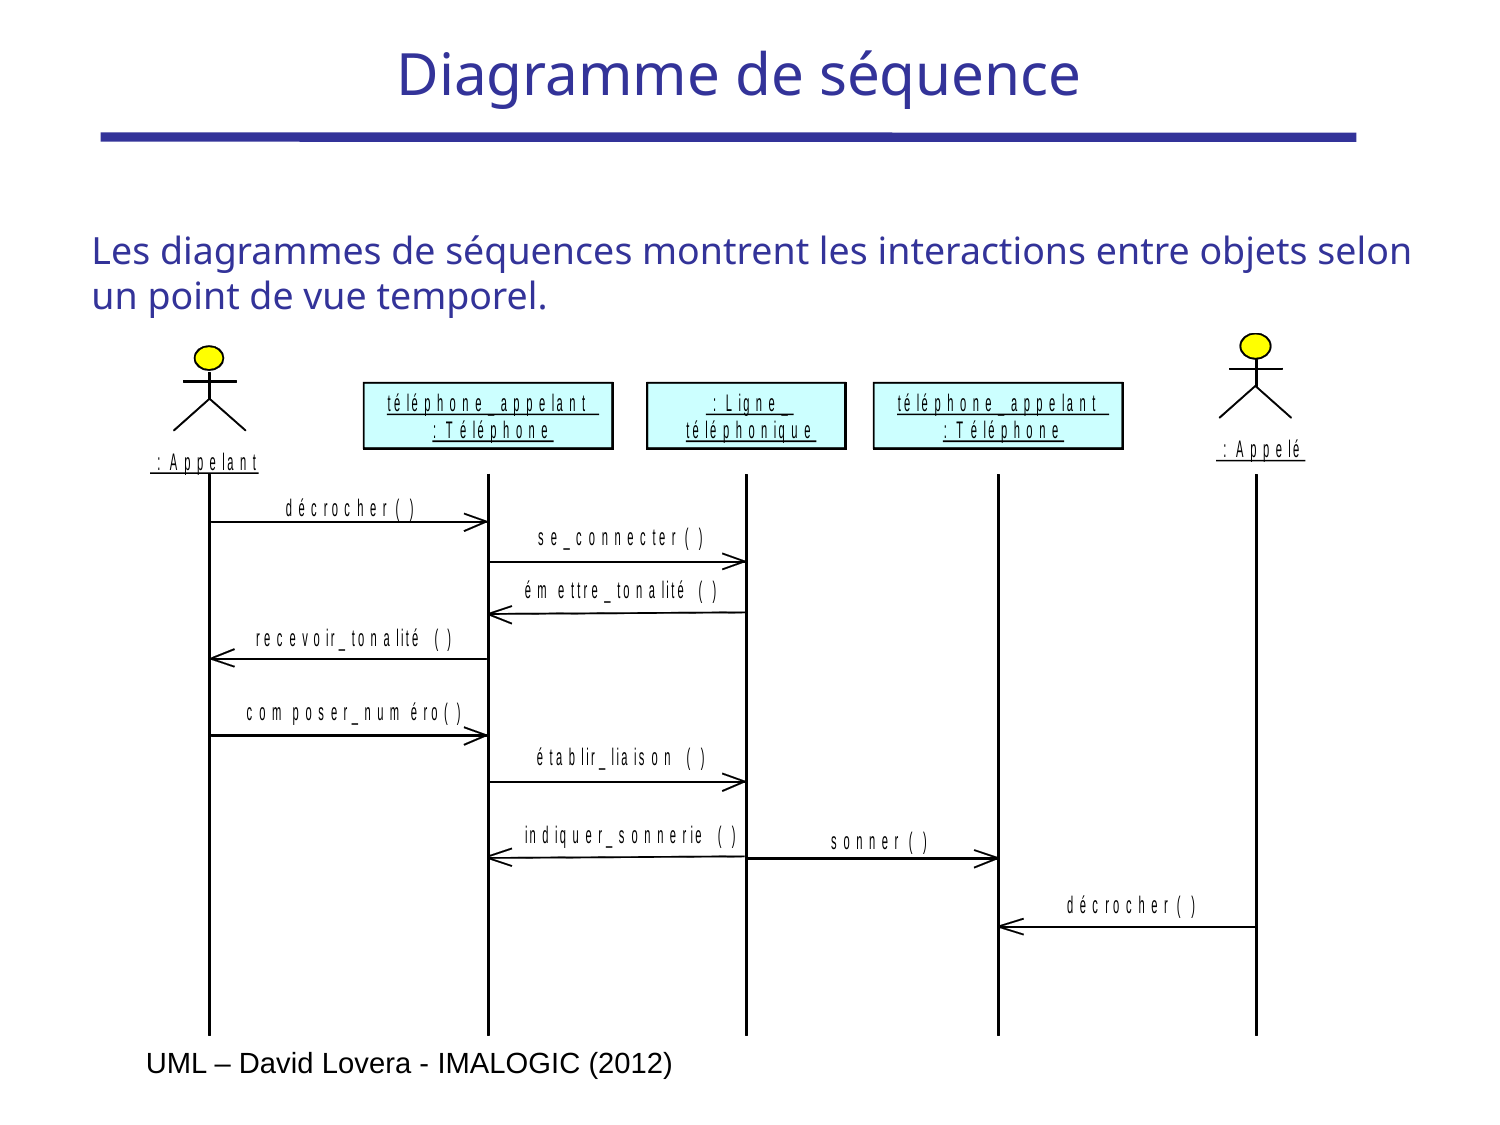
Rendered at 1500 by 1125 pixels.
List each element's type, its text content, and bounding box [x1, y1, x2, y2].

list UML – David Lovera - IMALOGIC (2012) [75, 1047, 1425, 1087]
text_box Les diagrammes de séquences montrent les interactions entre objets selon un point de vue temporel. [41, 220, 1435, 325]
picture [142, 333, 1321, 1036]
text_box Diagramme de séquence [382, 29, 1096, 115]
